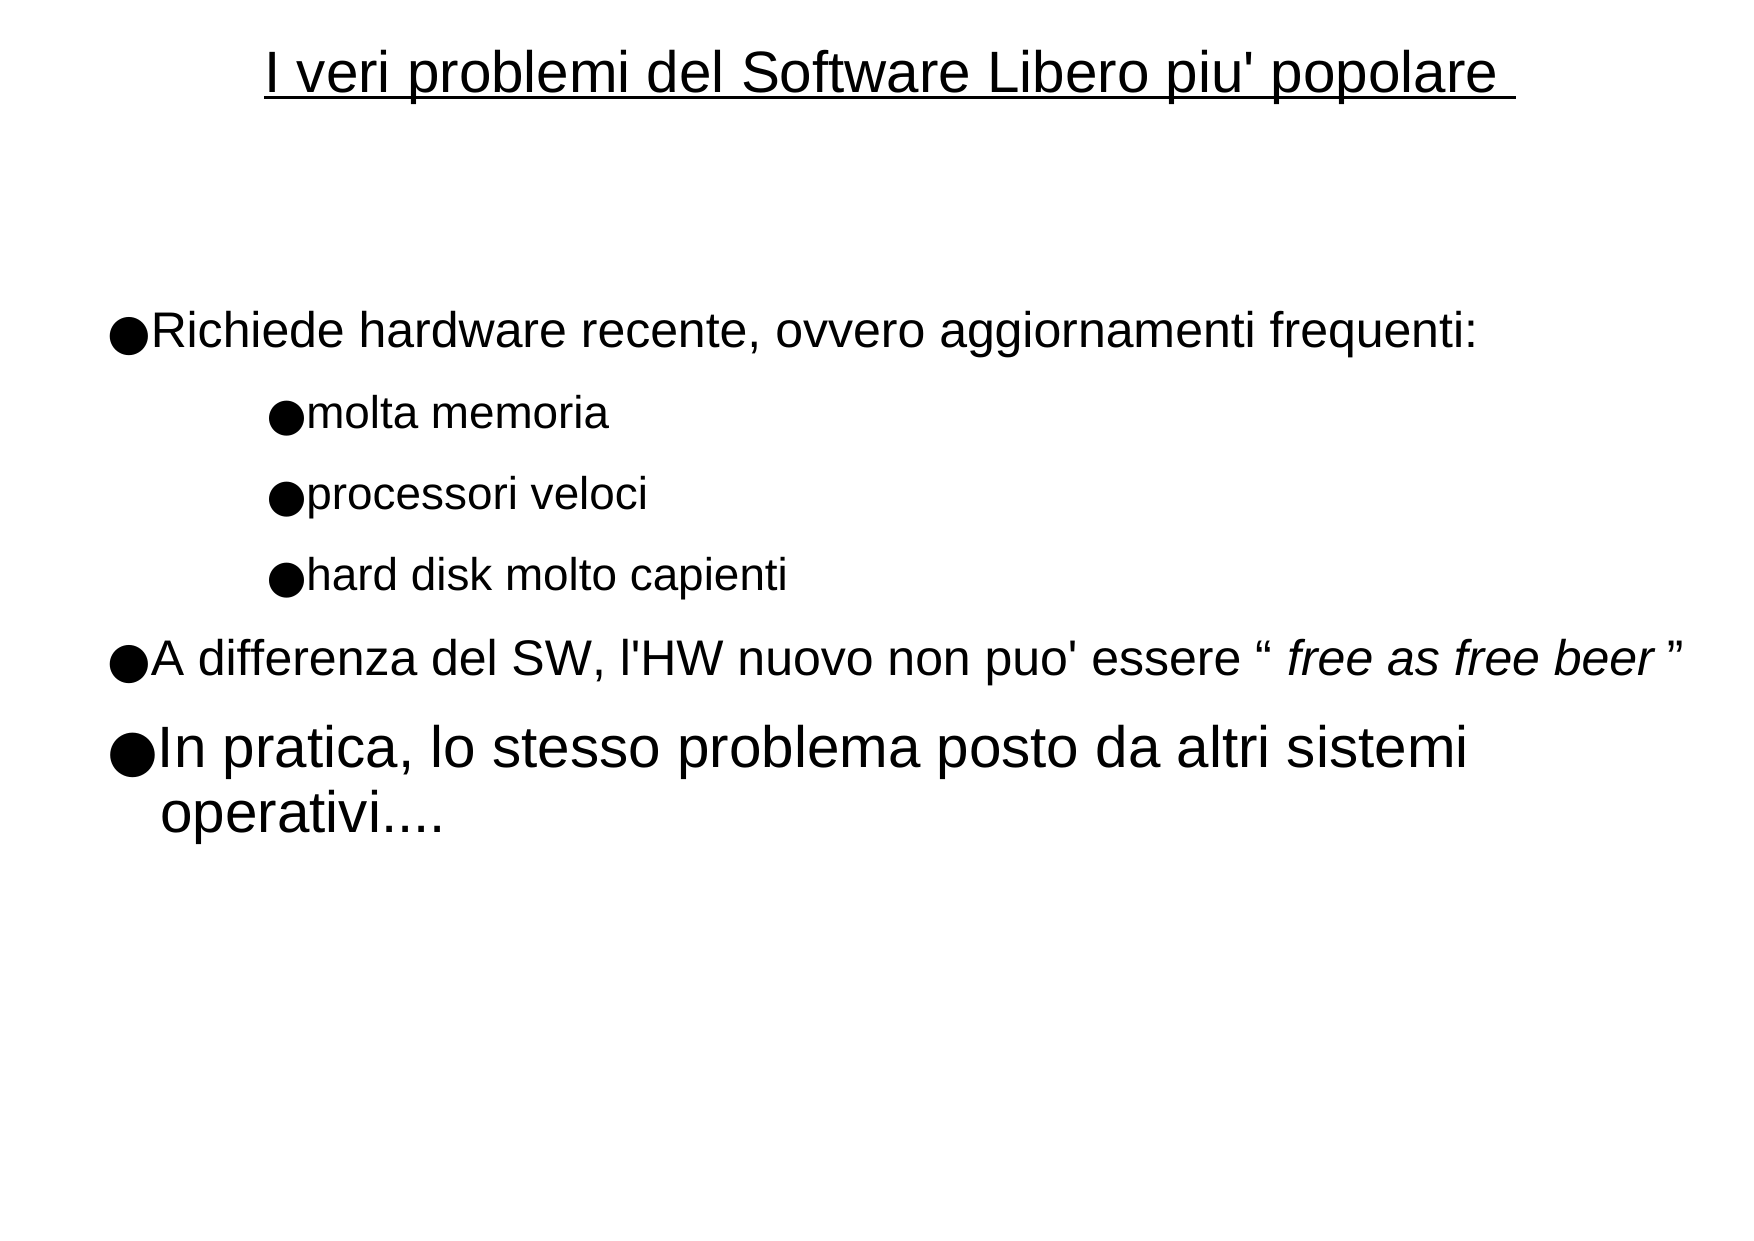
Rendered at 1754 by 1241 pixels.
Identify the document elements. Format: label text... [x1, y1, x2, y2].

text_box I veri problemi del Software Libero piu' popolare [92, 39, 1689, 113]
text_box Richiede hardware recente, ovvero aggiornamenti frequenti: molta memoria processori veloci hard disk molto capienti A differenza del SW, l'HW nuovo non puo' essere “ free as free beer ” In pratica, lo stesso problema posto da altri sistemi operativi.... [89, 302, 1711, 892]
